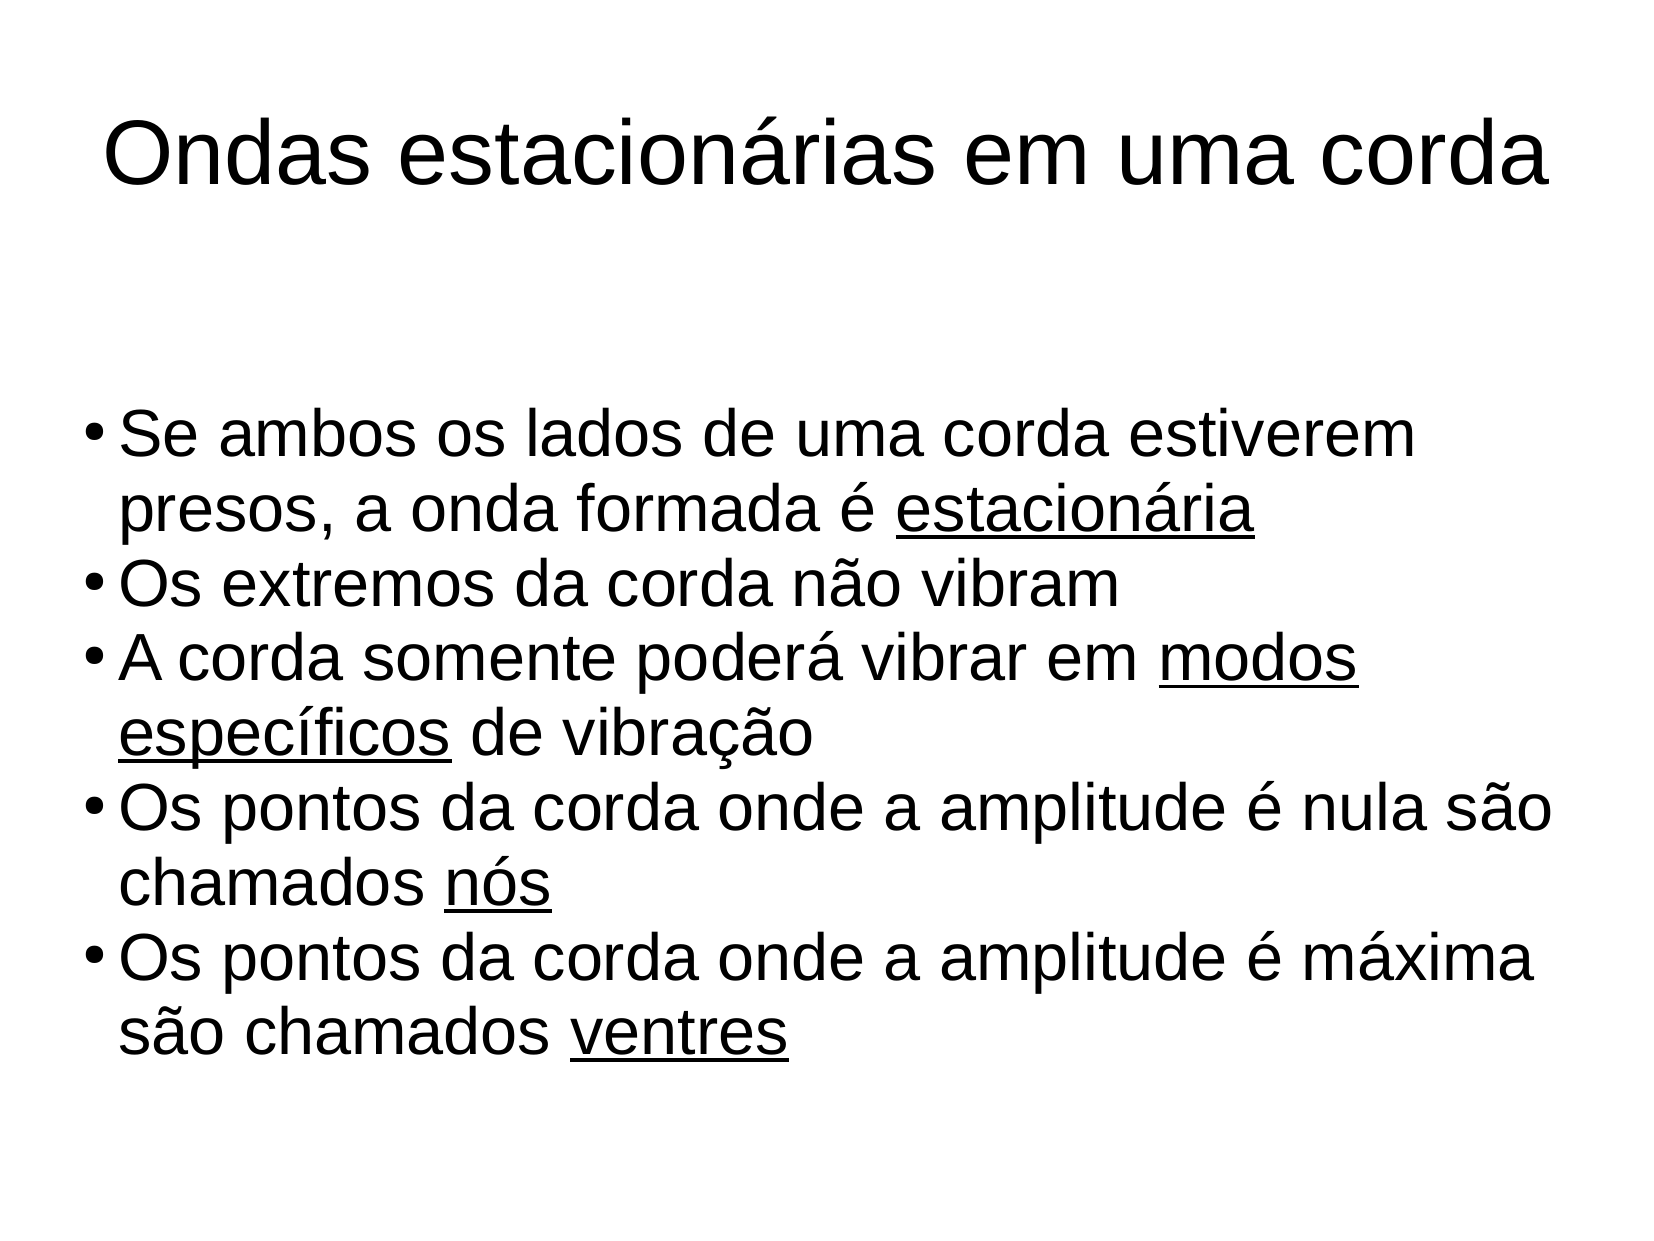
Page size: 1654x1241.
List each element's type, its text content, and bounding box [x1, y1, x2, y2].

subtitle Se ambos os lados de uma corda estiverem presos, a onda formada é estacionária Os extremos da corda não vibram A corda somente poderá vibrar em modos específicos de vibração Os pontos da corda onde a amplitude é nula são chamados nós Os pontos da corda onde a amplitude é máxima são chamados ventres [82, 372, 1571, 1093]
title Ondas estacionárias em uma corda [82, 49, 1571, 257]
